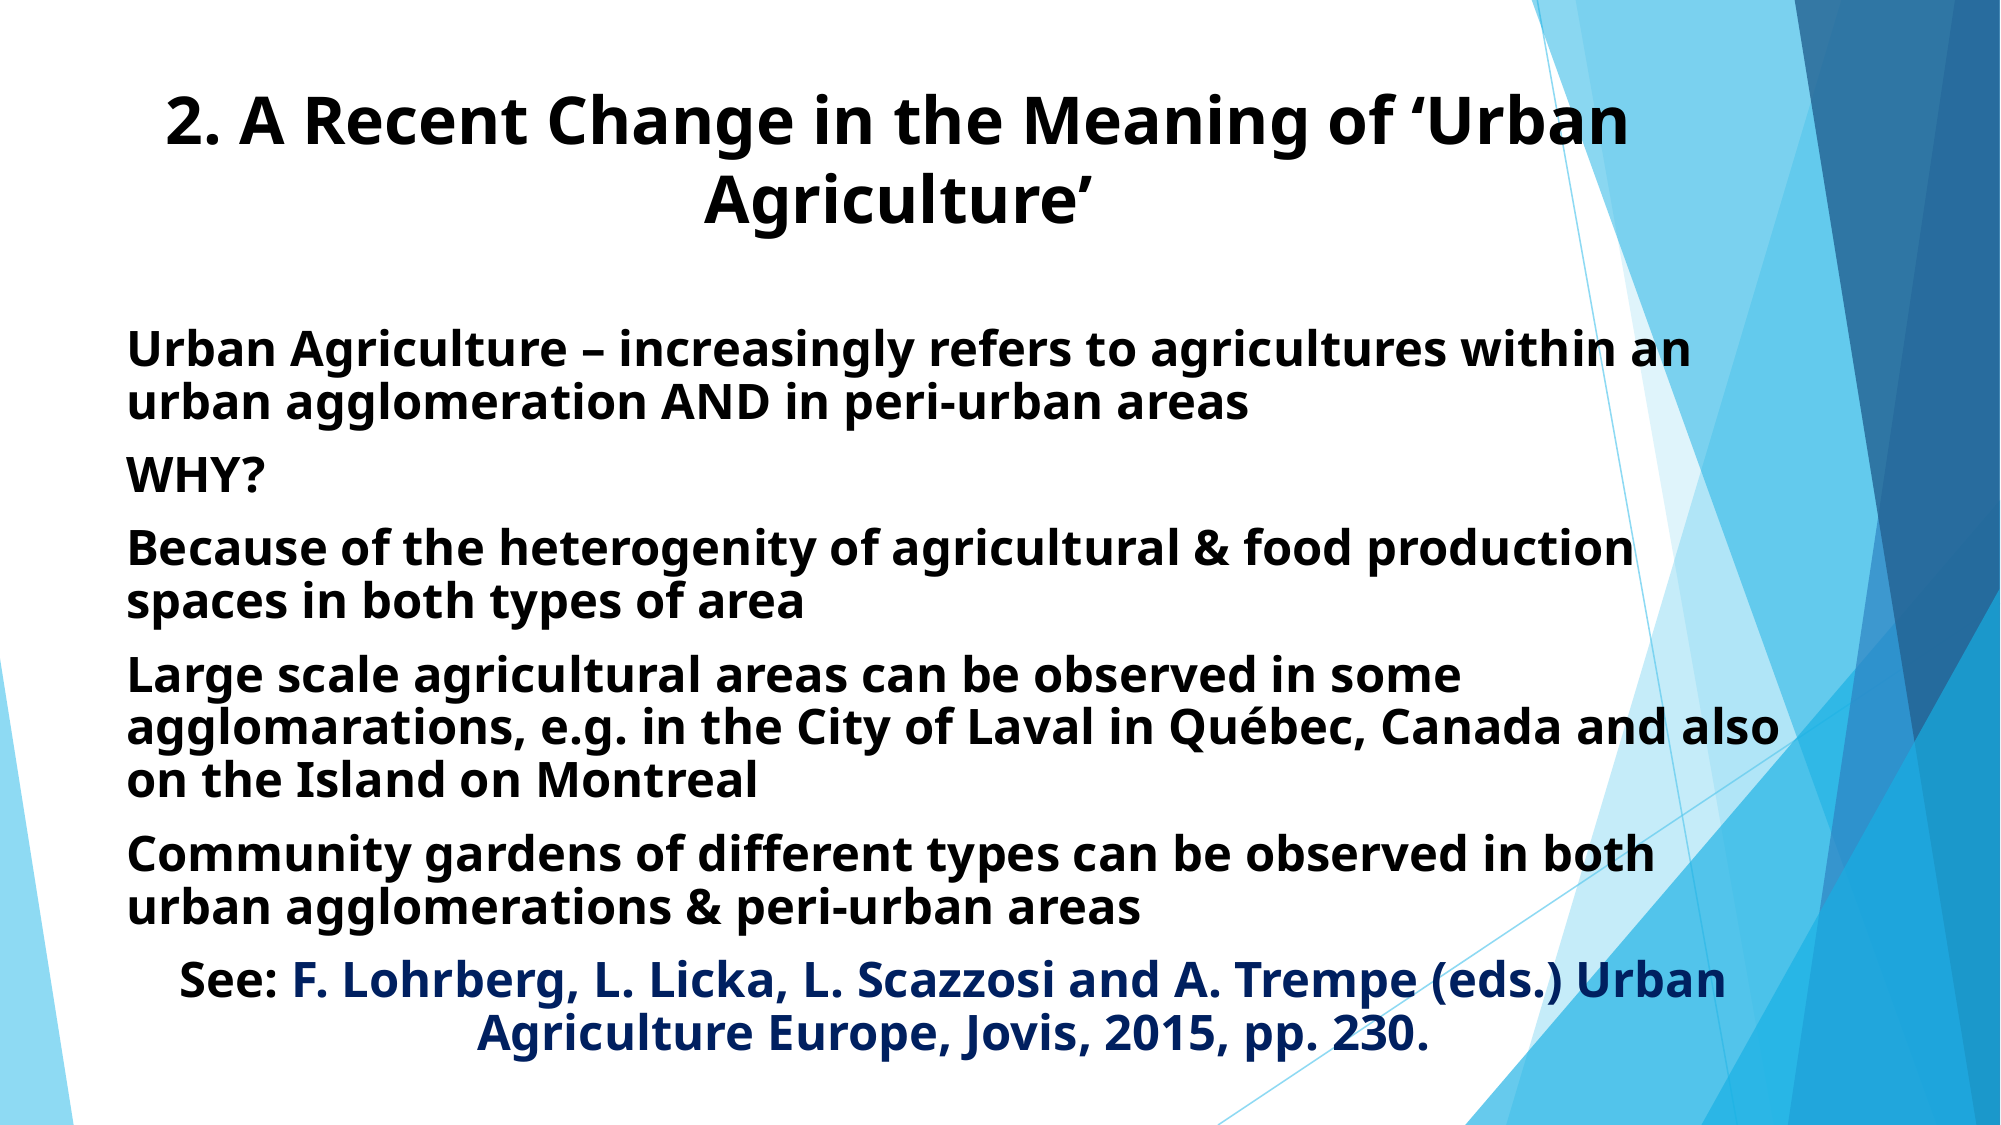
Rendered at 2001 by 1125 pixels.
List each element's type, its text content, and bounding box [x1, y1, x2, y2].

list Urban Agriculture – increasingly refers to agricultures within an urban agglomeration AND in peri-urban areas WHY? Because of the heterogenity of agricultural & food production spaces in both types of area Large scale agricultural areas can be observed in some agglomarations, e.g. in the City of Laval in Québec, Canada and also on the Island on Montreal Community gardens of different types can be observed in both urban agglomerations & peri-urban areas See: F. Lohrberg, L. Licka, L. Scazzosi and A. Trempe (eds.) Urban Agriculture Europe, Jovis, 2015, pp. 230. [111, 316, 1826, 1074]
title 2. A Recent Change in the Meaning of ‘Urban Agriculture’ [111, 70, 1687, 288]
